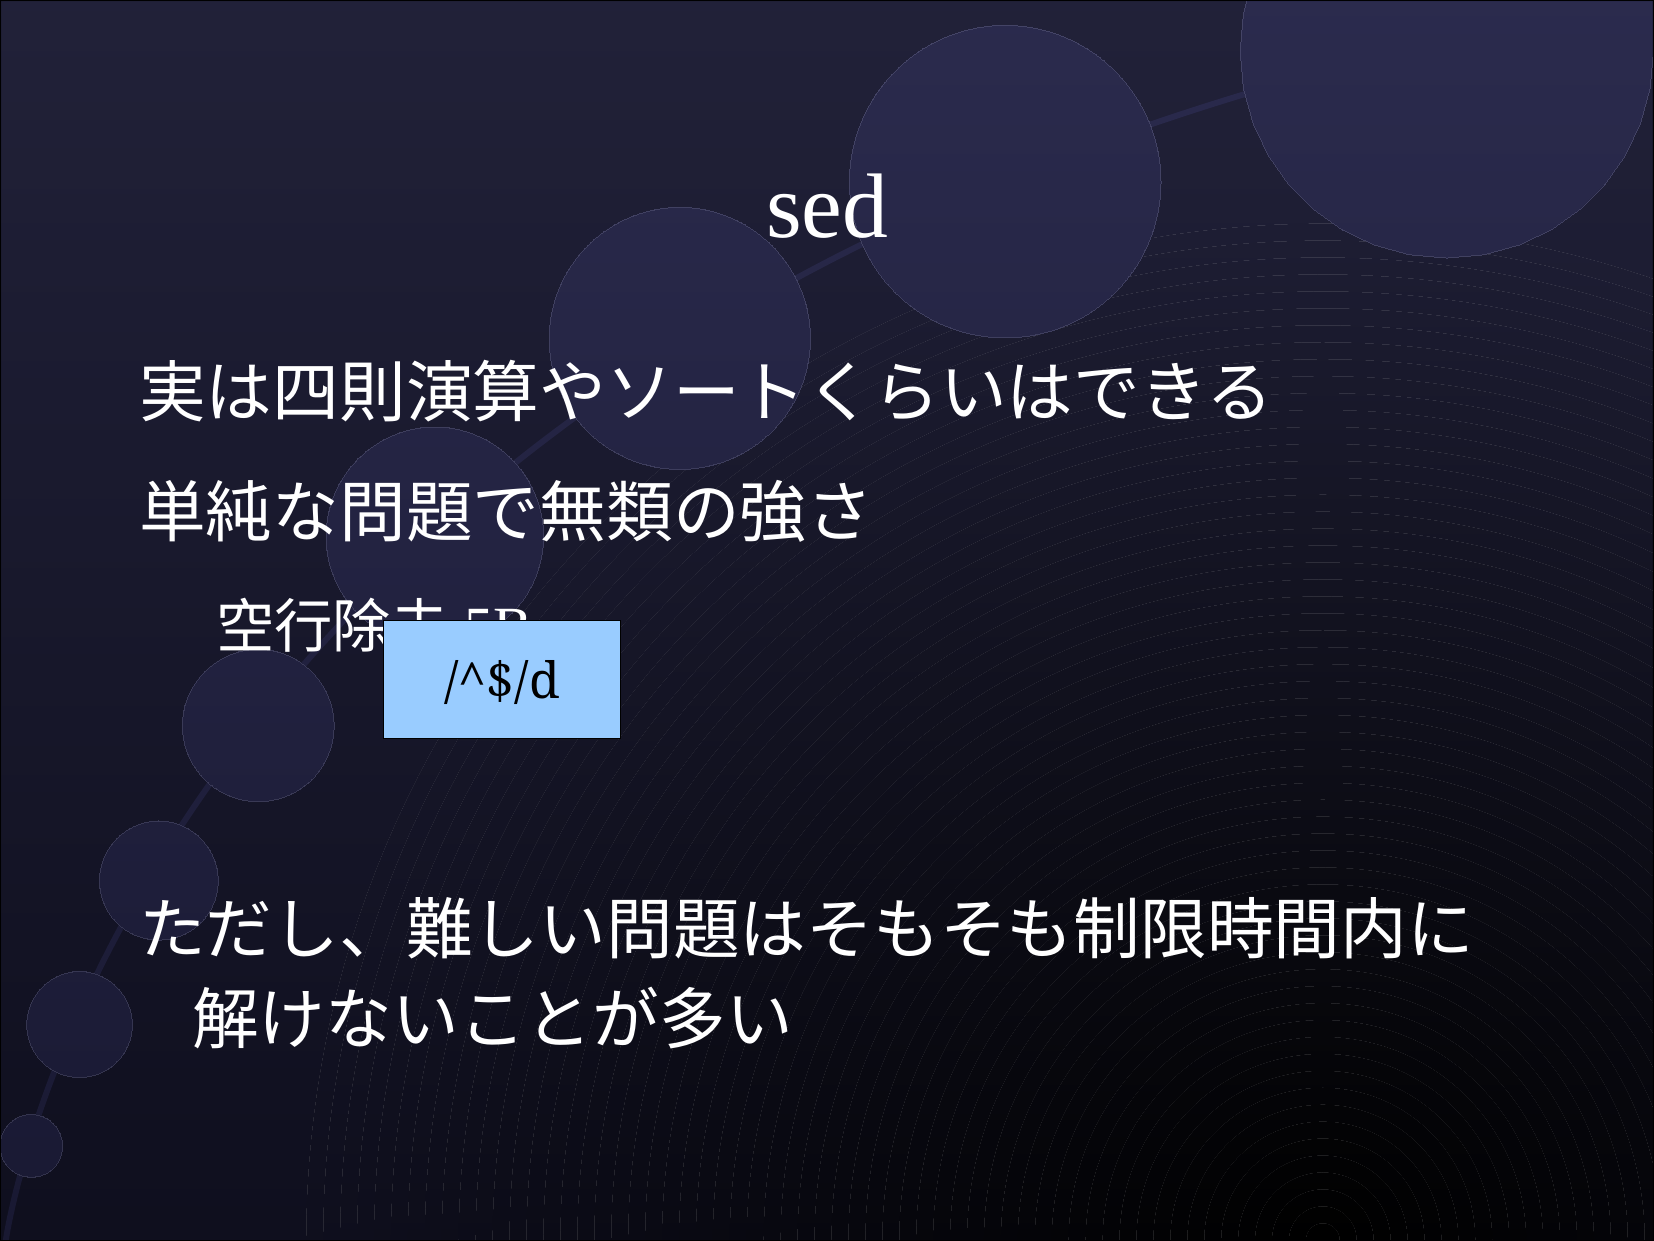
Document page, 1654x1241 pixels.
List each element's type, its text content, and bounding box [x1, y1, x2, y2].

title sed [121, 102, 1534, 311]
list 実は四則演算やソートくらいはできる 単純な問題で無類の強さ 空行除去5B ただし、難しい問題はそもそも制限時間内に解けないことが多い [121, 344, 1534, 1127]
text_box /^$/d [383, 620, 621, 739]
